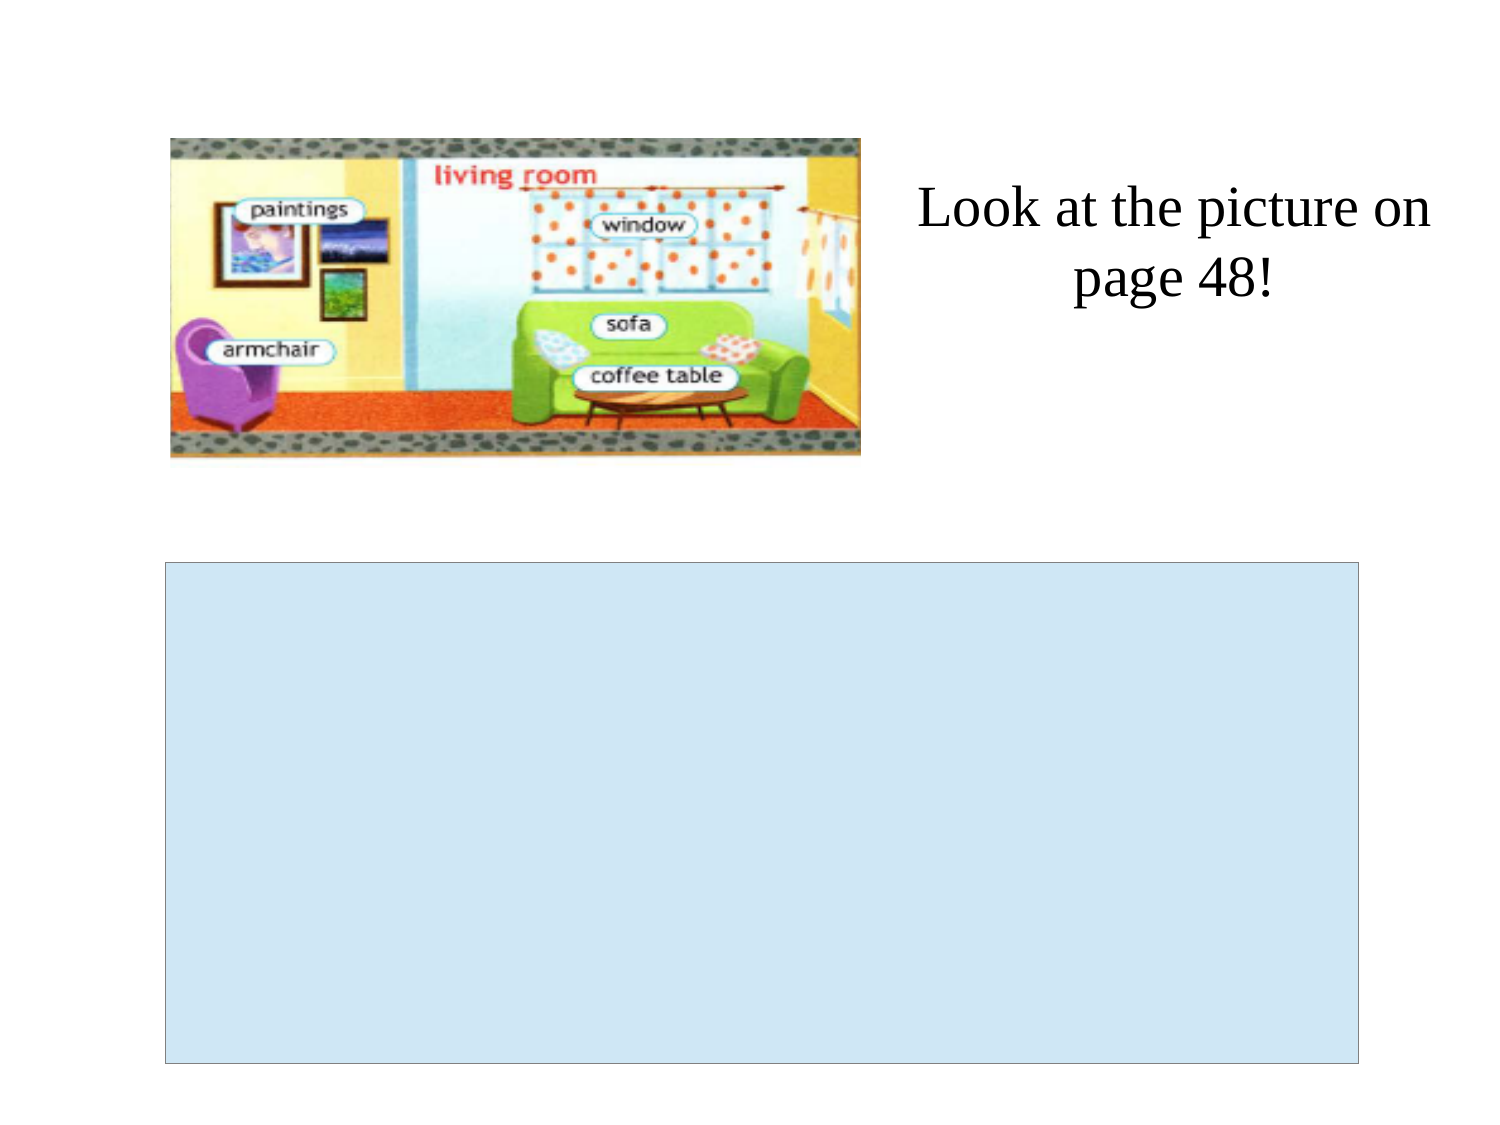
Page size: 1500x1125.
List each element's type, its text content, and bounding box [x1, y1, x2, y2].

picture [170, 138, 861, 468]
picture [165, 562, 1359, 1064]
text_box Look at the picture on page 48! [891, 160, 1459, 316]
